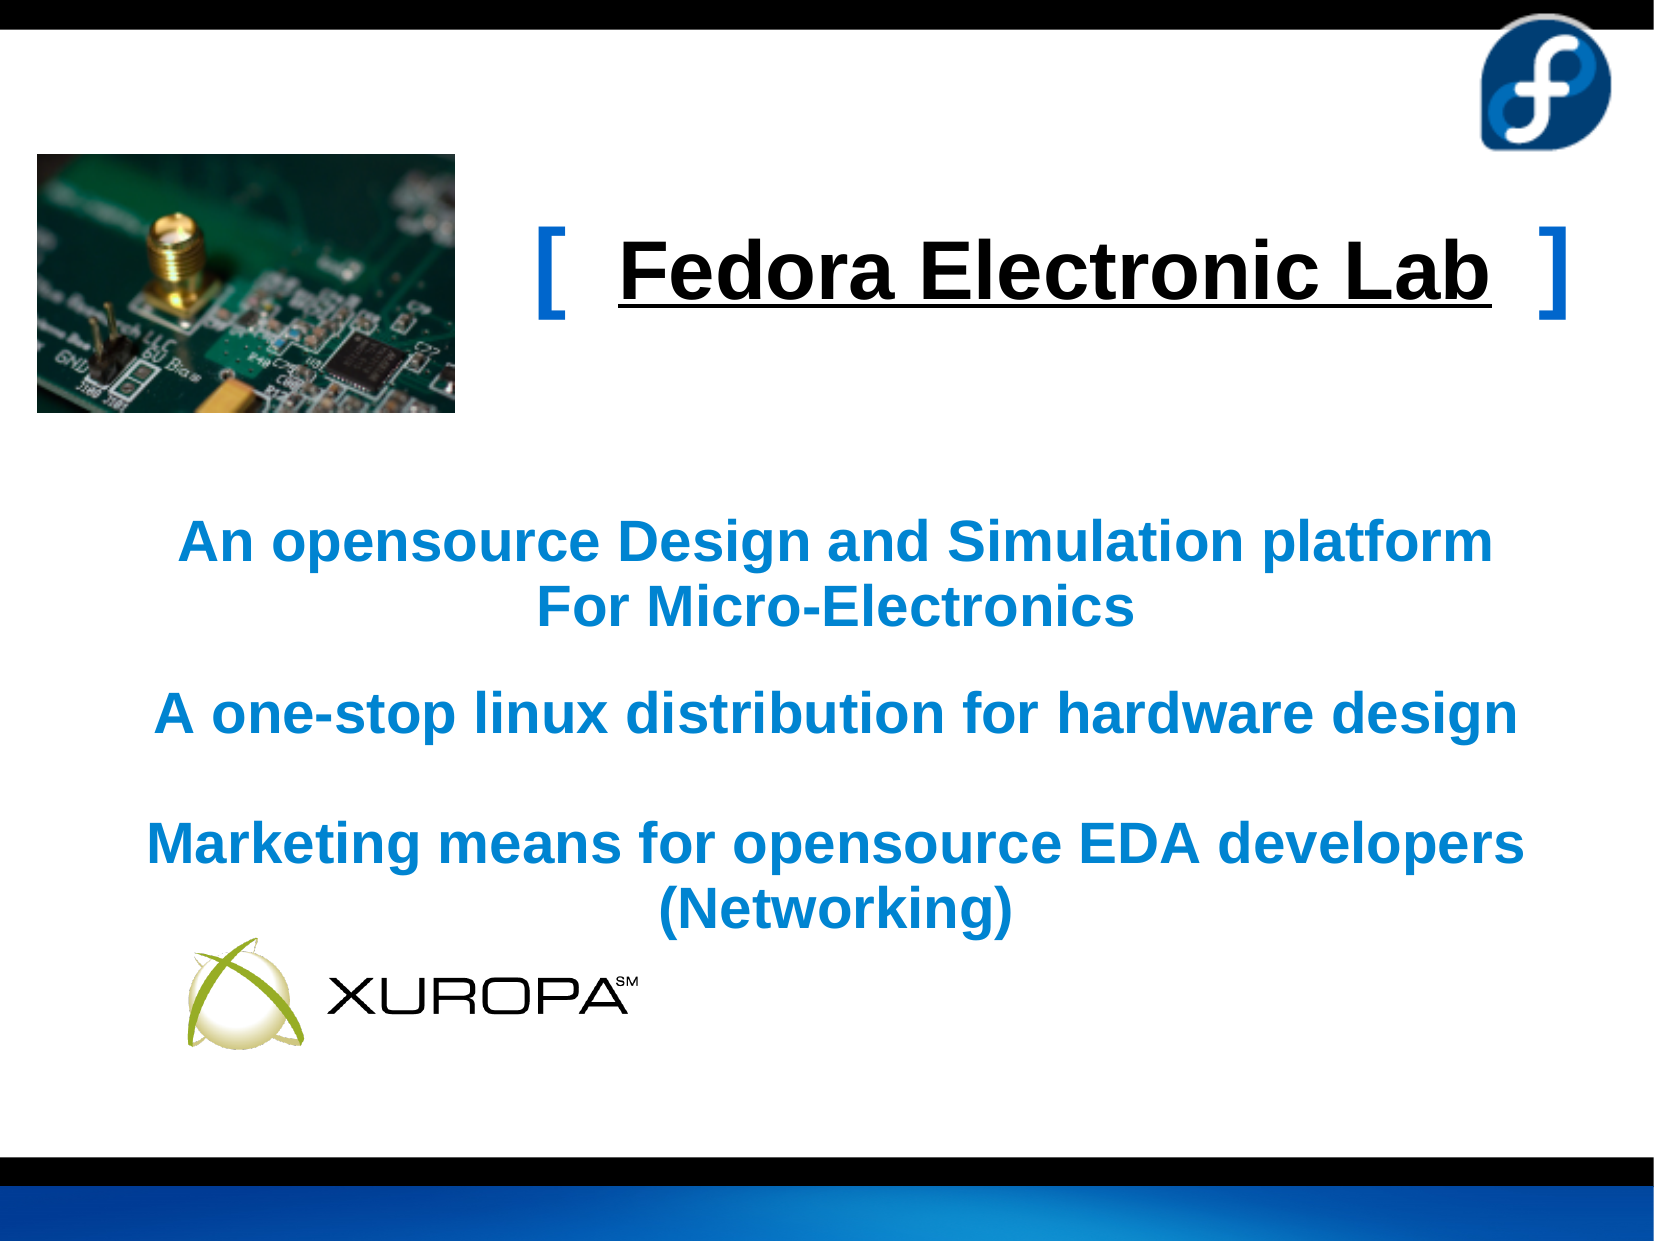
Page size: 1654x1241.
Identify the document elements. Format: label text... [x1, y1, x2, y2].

picture [0, 1186, 1654, 1241]
text_box [ Fedora Electronic Lab ] [519, 201, 1588, 328]
picture [838, 12, 1622, 254]
picture [187, 937, 638, 1051]
text_box An opensource Design and Simulation platform For Micro-Electronics A one-stop linux distribution for hardware design Marketing means for opensource EDA developers (Networking) [131, 501, 1541, 953]
picture [37, 154, 455, 413]
